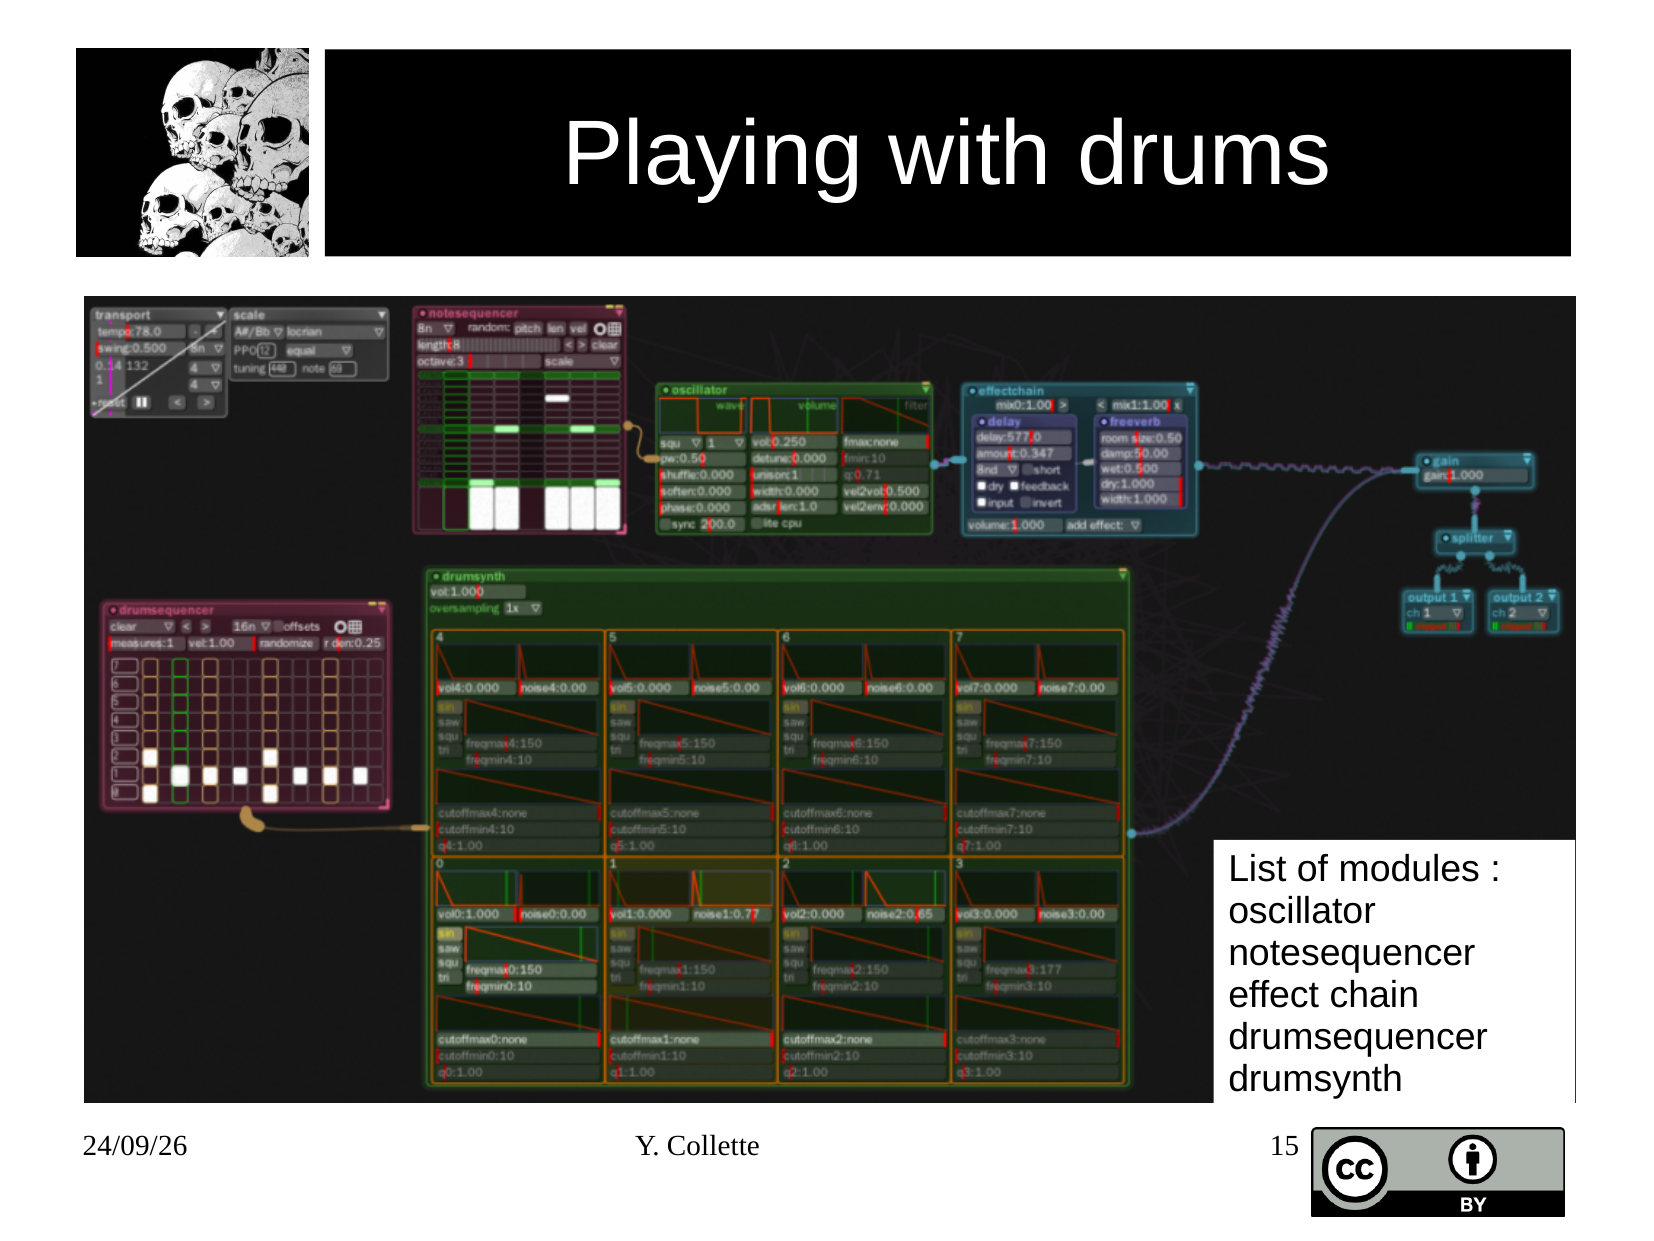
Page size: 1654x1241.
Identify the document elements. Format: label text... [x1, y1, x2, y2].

picture [1311, 1127, 1565, 1217]
text_box List of modules : oscillator notesequencer effect chain drumsequencer drumsynth [1213, 839, 1576, 1107]
title Playing with drums [324, 49, 1571, 257]
picture [76, 48, 309, 257]
picture [84, 296, 1576, 1103]
